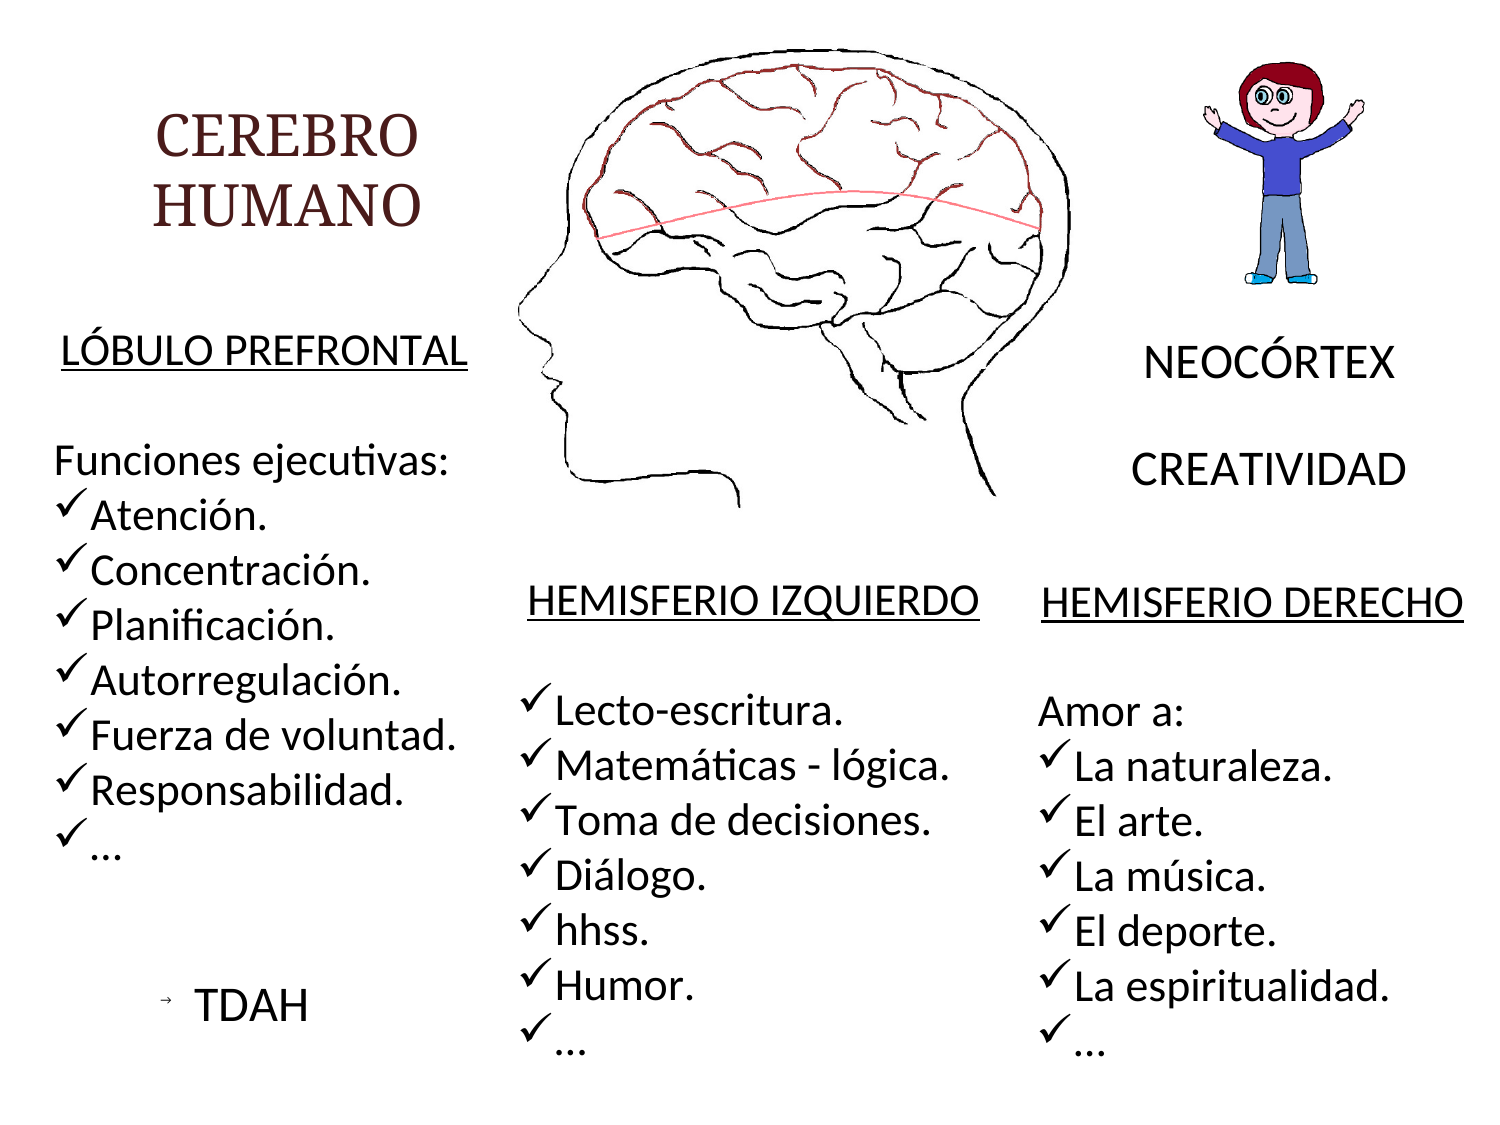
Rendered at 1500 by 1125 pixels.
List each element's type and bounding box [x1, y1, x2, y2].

picture [478, 7, 1500, 515]
